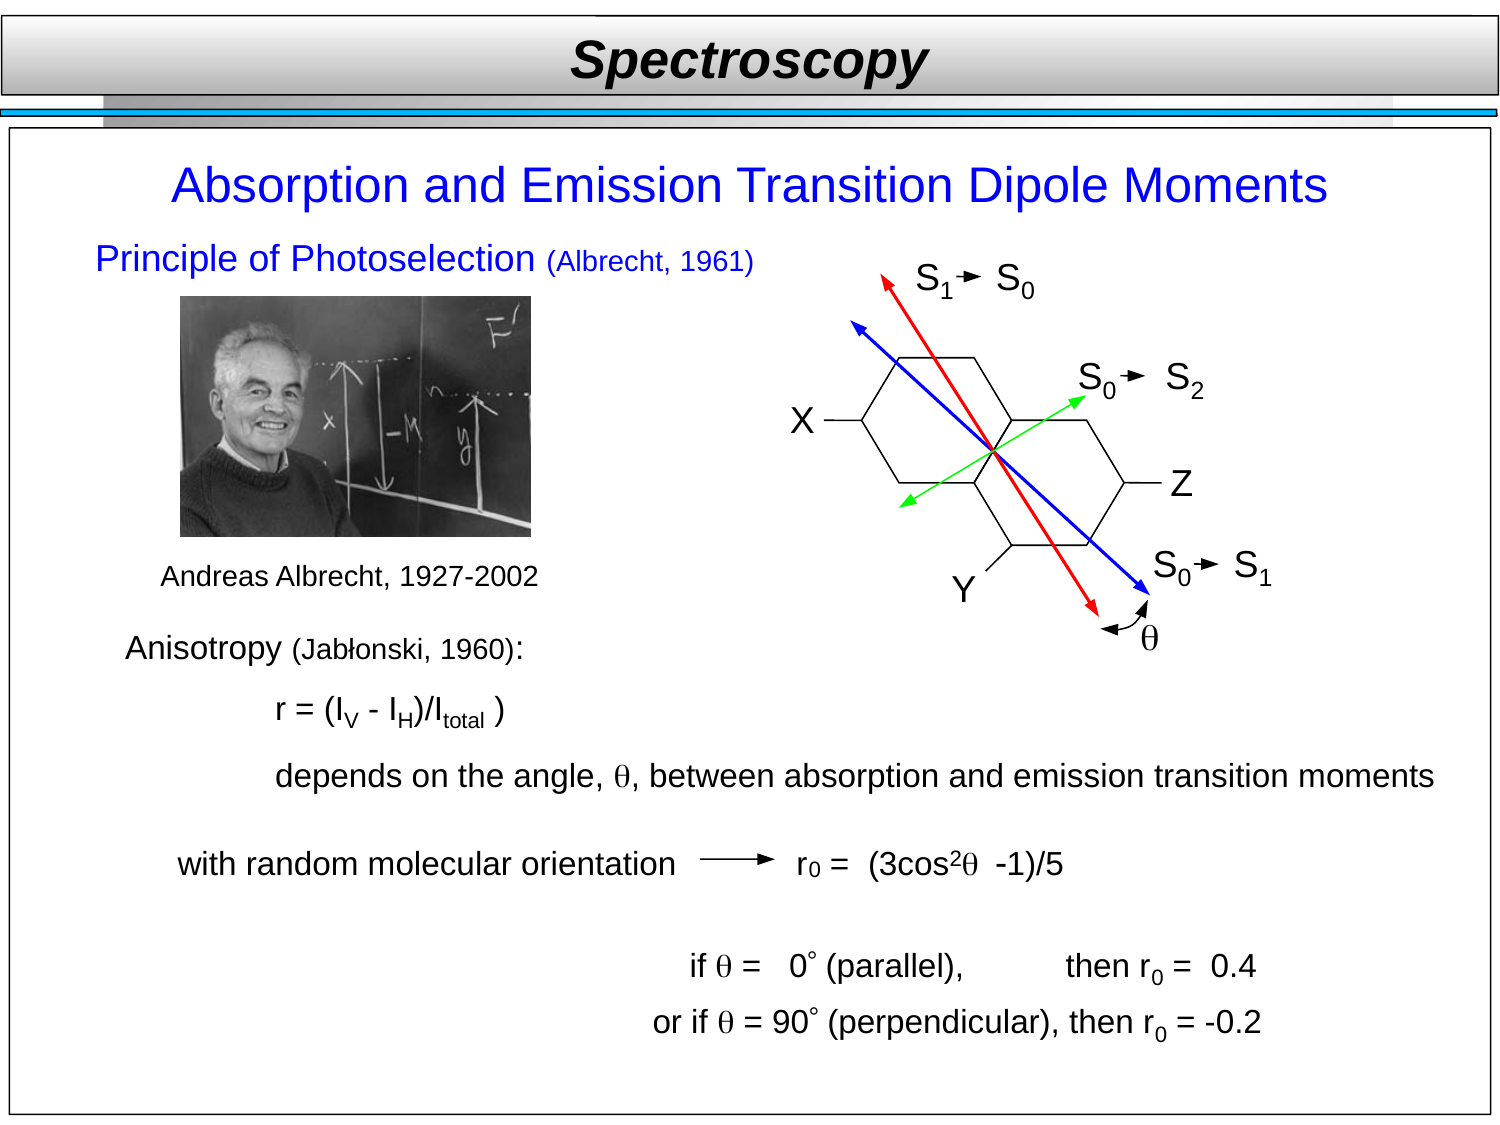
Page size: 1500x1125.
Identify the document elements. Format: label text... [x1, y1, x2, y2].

text_box Y [936, 557, 992, 618]
text_box S1 S0 [900, 245, 1051, 312]
text_box Principle of Photoselection (Albrecht, 1961) [80, 226, 781, 287]
text_box Anisotropy (Jabłonski, 1960): r = (IV - IH)/Itotal ) depends on the angle, , between absorption and emission transition moments [109, 618, 1456, 842]
picture [180, 296, 531, 537]
title Absorption and Emission Transition Dipole Moments [112, 132, 1388, 233]
text_box S0 S1 [1137, 532, 1288, 600]
text_box S0 S2 [1062, 345, 1220, 412]
text_box Z [1155, 451, 1209, 512]
text_box [0, 109, 1497, 117]
text_box [9, 127, 1491, 1115]
text_box with random molecular orientation r0 = (3cos2q -1)/5 [162, 842, 1097, 899]
text_box if  = 0 (parallel), then r0 = 0.4 or if  = 90 (perpendicular), then r0 = -0.2 [637, 936, 1284, 1055]
text_box X [775, 388, 831, 449]
text_box Andreas Albrecht, 1927-2002 [145, 549, 556, 601]
text_box Spectroscopy [1, 15, 1499, 95]
text_box  [1125, 605, 1175, 618]
